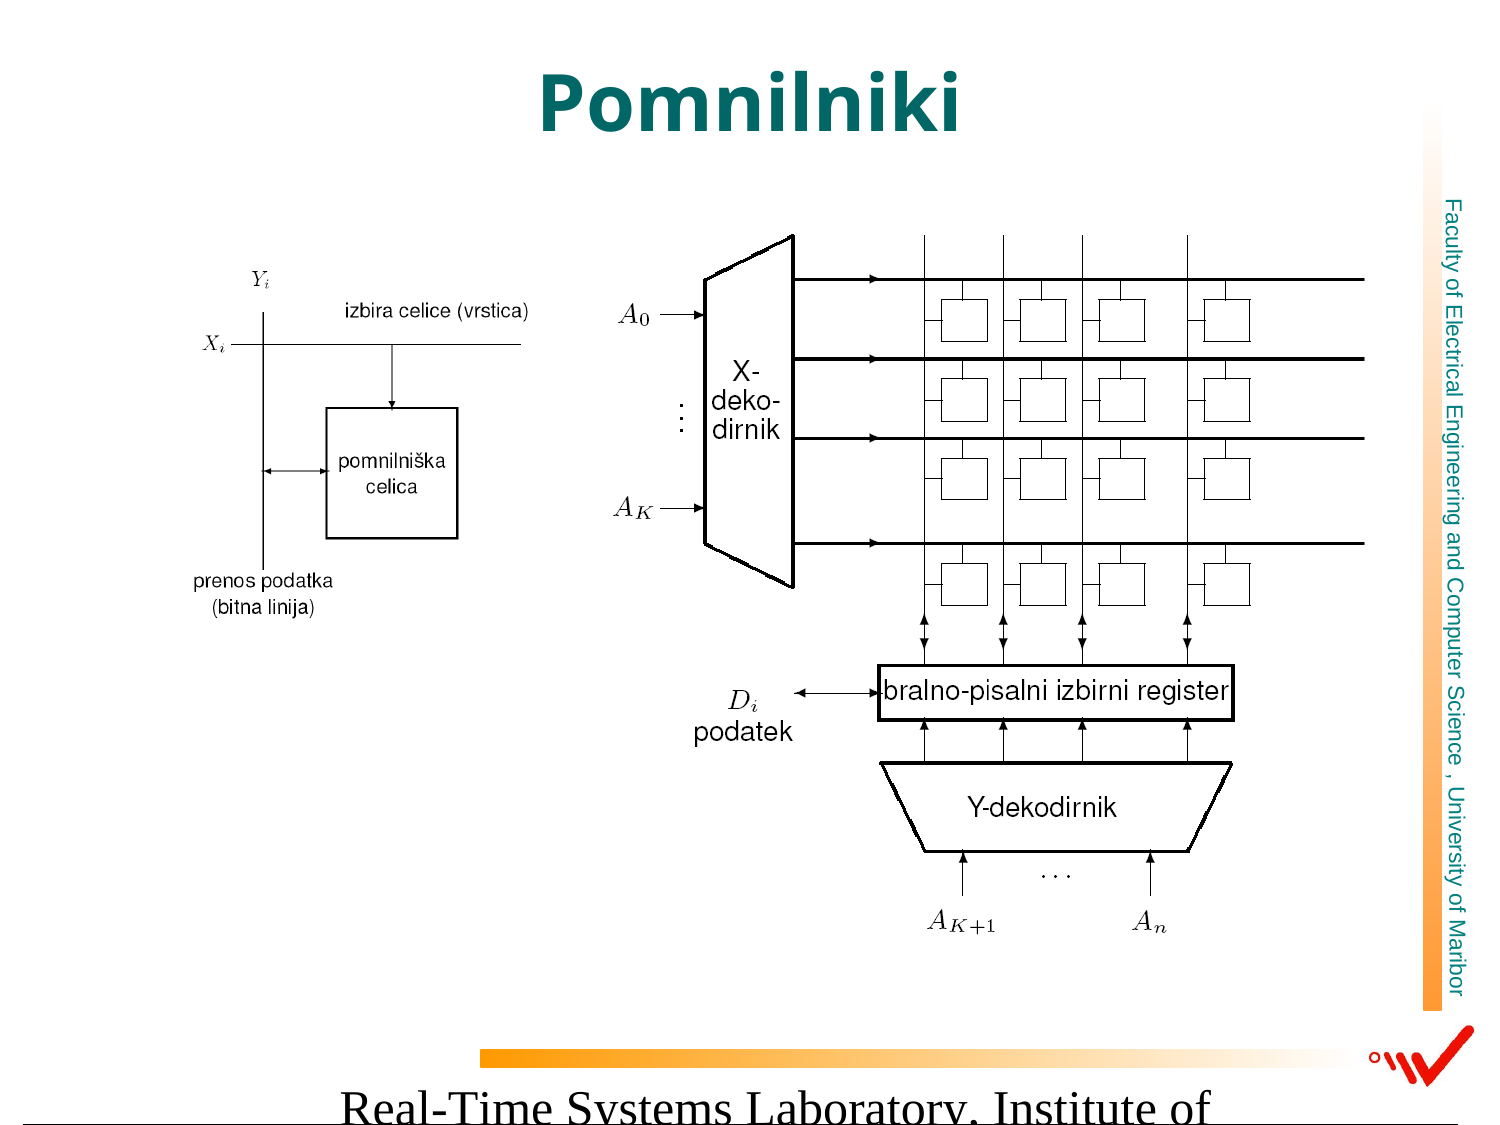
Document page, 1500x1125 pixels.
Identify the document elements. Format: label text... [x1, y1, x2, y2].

picture [165, 262, 534, 622]
picture [613, 229, 1365, 936]
title Pomnilniki [75, 45, 1426, 233]
